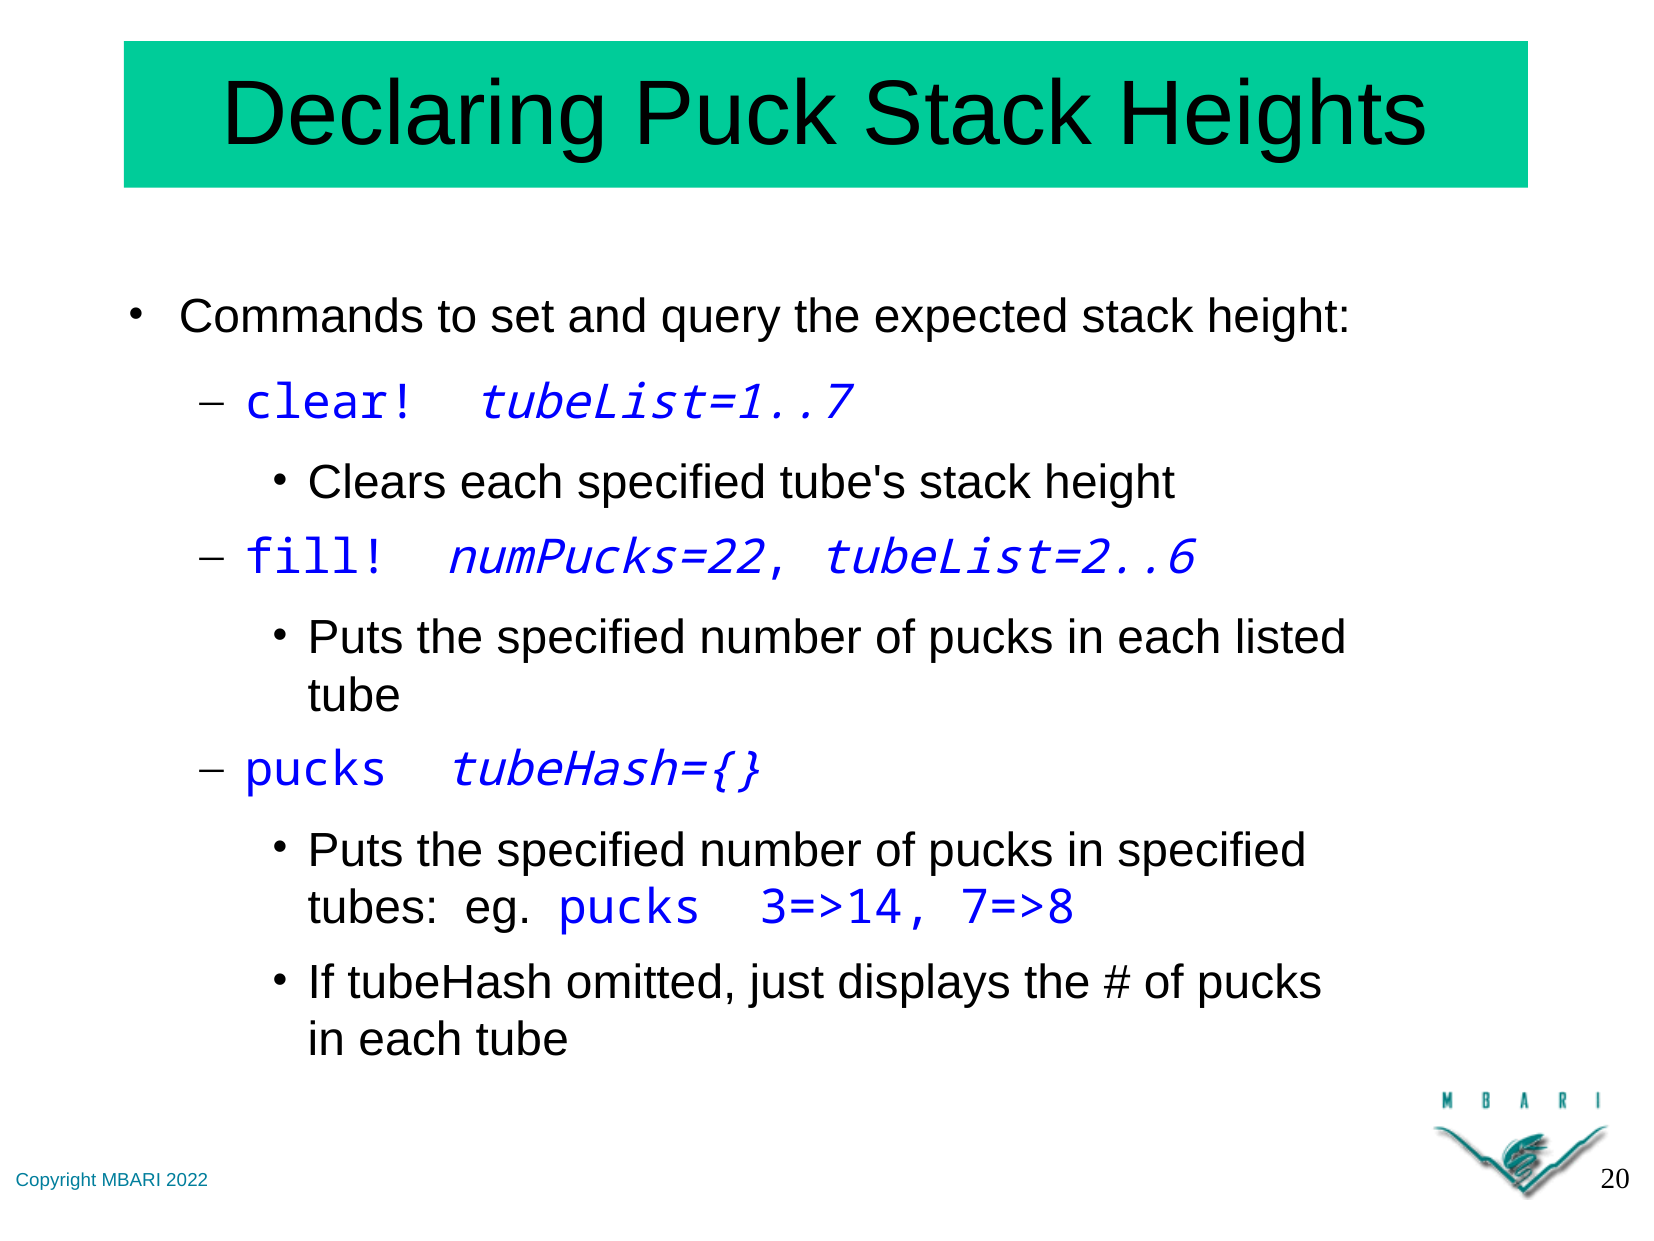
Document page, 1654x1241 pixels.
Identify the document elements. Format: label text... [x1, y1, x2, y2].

list Commands to set and query the expected stack height: clear! tubeList=1..7 Clears each specified tube's stack height fill! numPucks=22, tubeList=2..6 Puts the specified number of pucks in each listed tube pucks tubeHash={} Puts the specified number of pucks in specified tubes: eg. pucks 3=>14, 7=>8 If tubeHash omitted, just displays the # of pucks in each tube [112, 219, 1388, 1088]
title Declaring Puck Stack Heights [123, 41, 1528, 188]
picture [1426, 1091, 1613, 1200]
